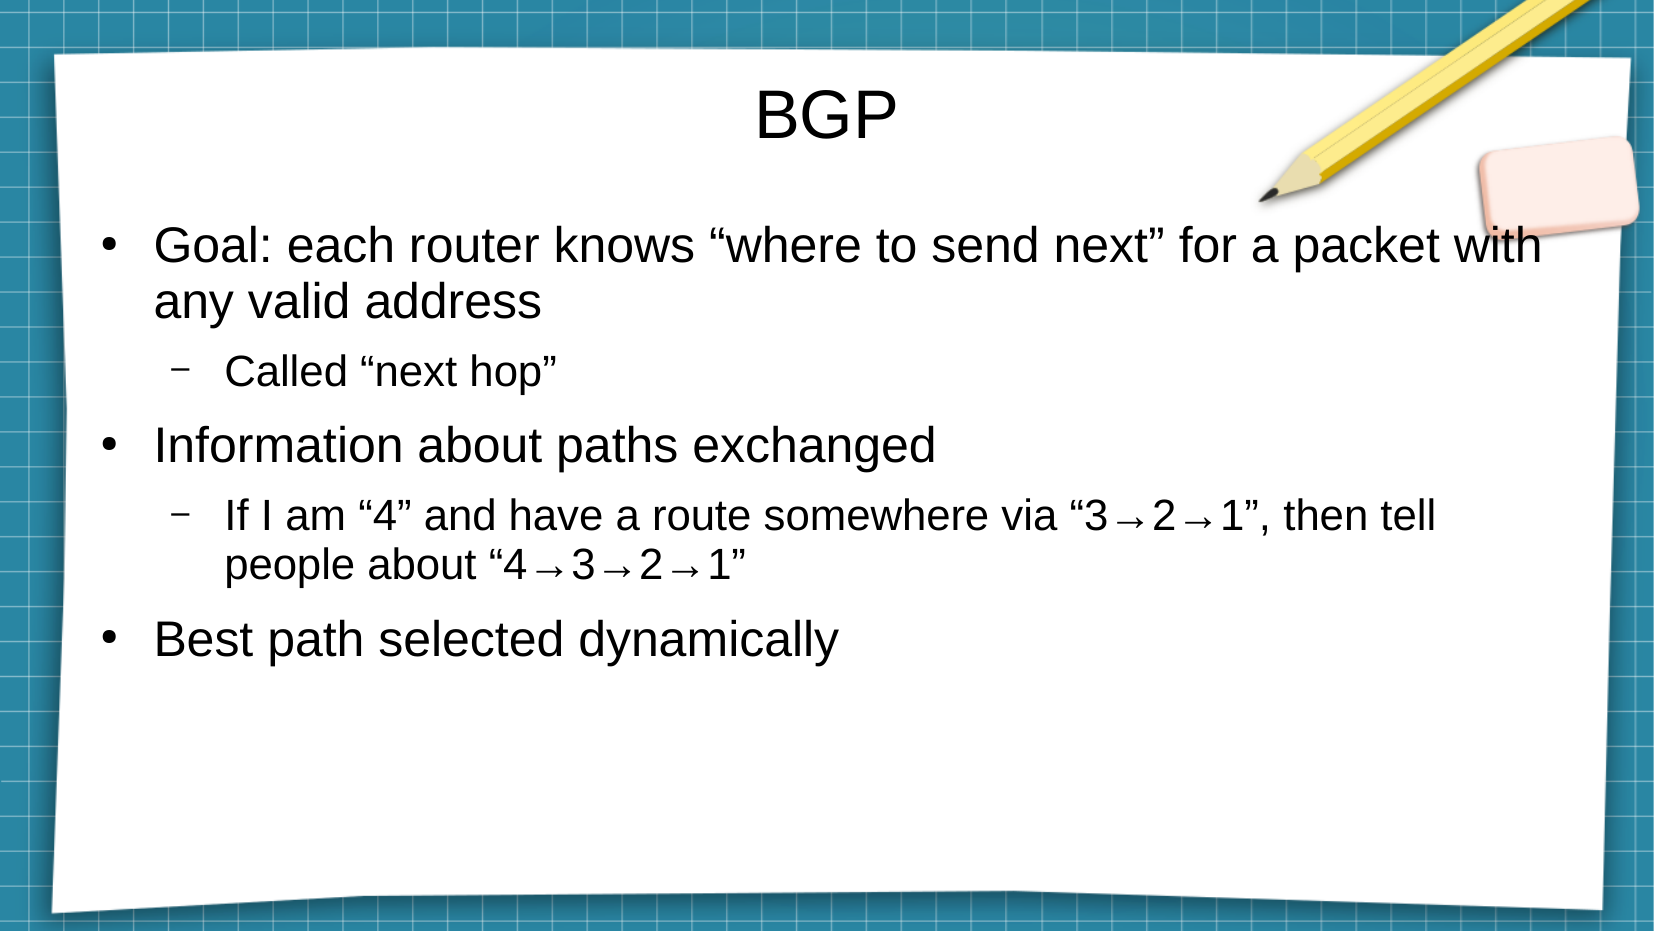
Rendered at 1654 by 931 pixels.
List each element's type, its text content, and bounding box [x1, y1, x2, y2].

picture [0, 0, 1654, 931]
title BGP [82, 37, 1571, 193]
list Goal: each router knows “where to send next” for a packet with any valid address Called “next hop” Information about paths exchanged If I am “4” and have a route somewhere via “3→2→1”, then tell people about “4→3→2→1” Best path selected dynamically [82, 217, 1571, 758]
